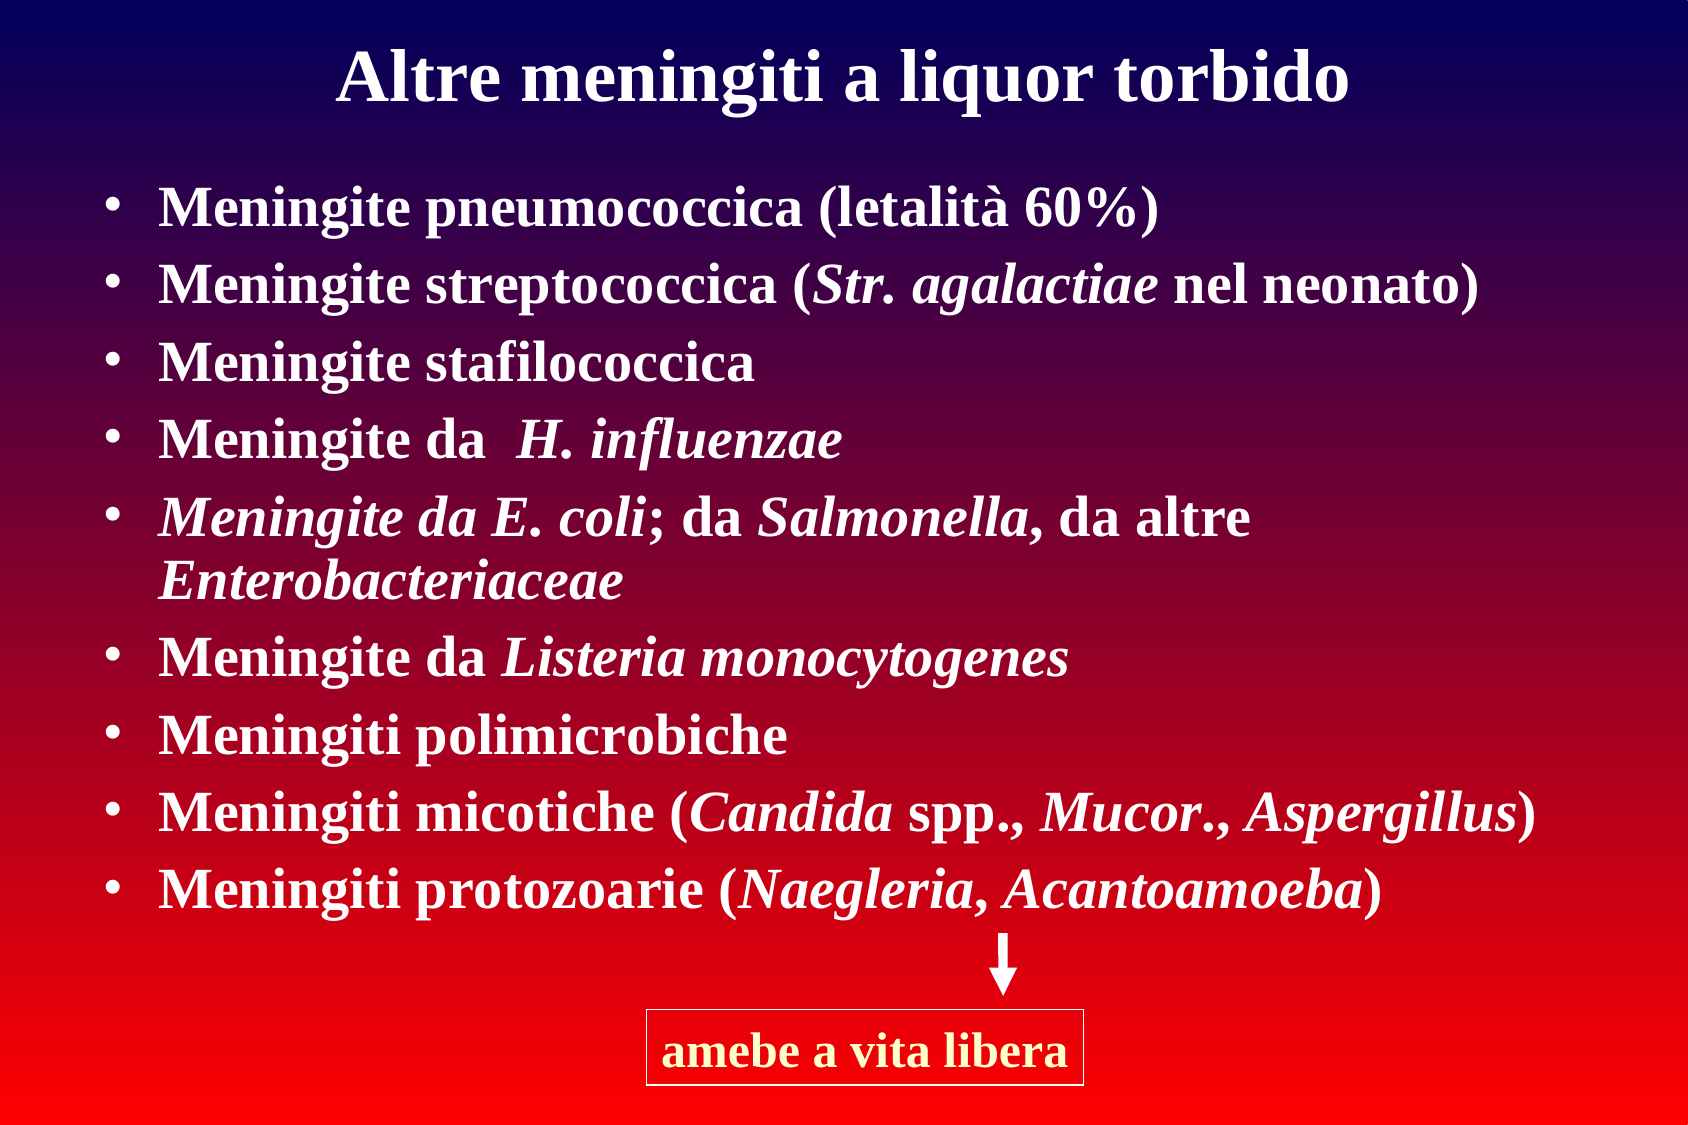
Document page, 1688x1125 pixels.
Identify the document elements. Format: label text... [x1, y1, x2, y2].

text_box amebe a vita libera [646, 1009, 1084, 1085]
text_box Altre meningiti a liquor torbido [126, 24, 1561, 118]
text_box Meningite pneumococcica (letalità 60%) Meningite streptococcica (Str. agalactiae nel neonato) Meningite stafilococcica Meningite da H. influenzae Meningite da E. coli; da Salmonella, da altre Enterobacteriaceae Meningite da Listeria monocytogenes Meningiti polimicrobiche Meningiti micotiche (Candida spp., Mucor., Aspergillus) Meningiti protozoarie (Naegleria, Acantoamoeba) [87, 168, 1605, 964]
